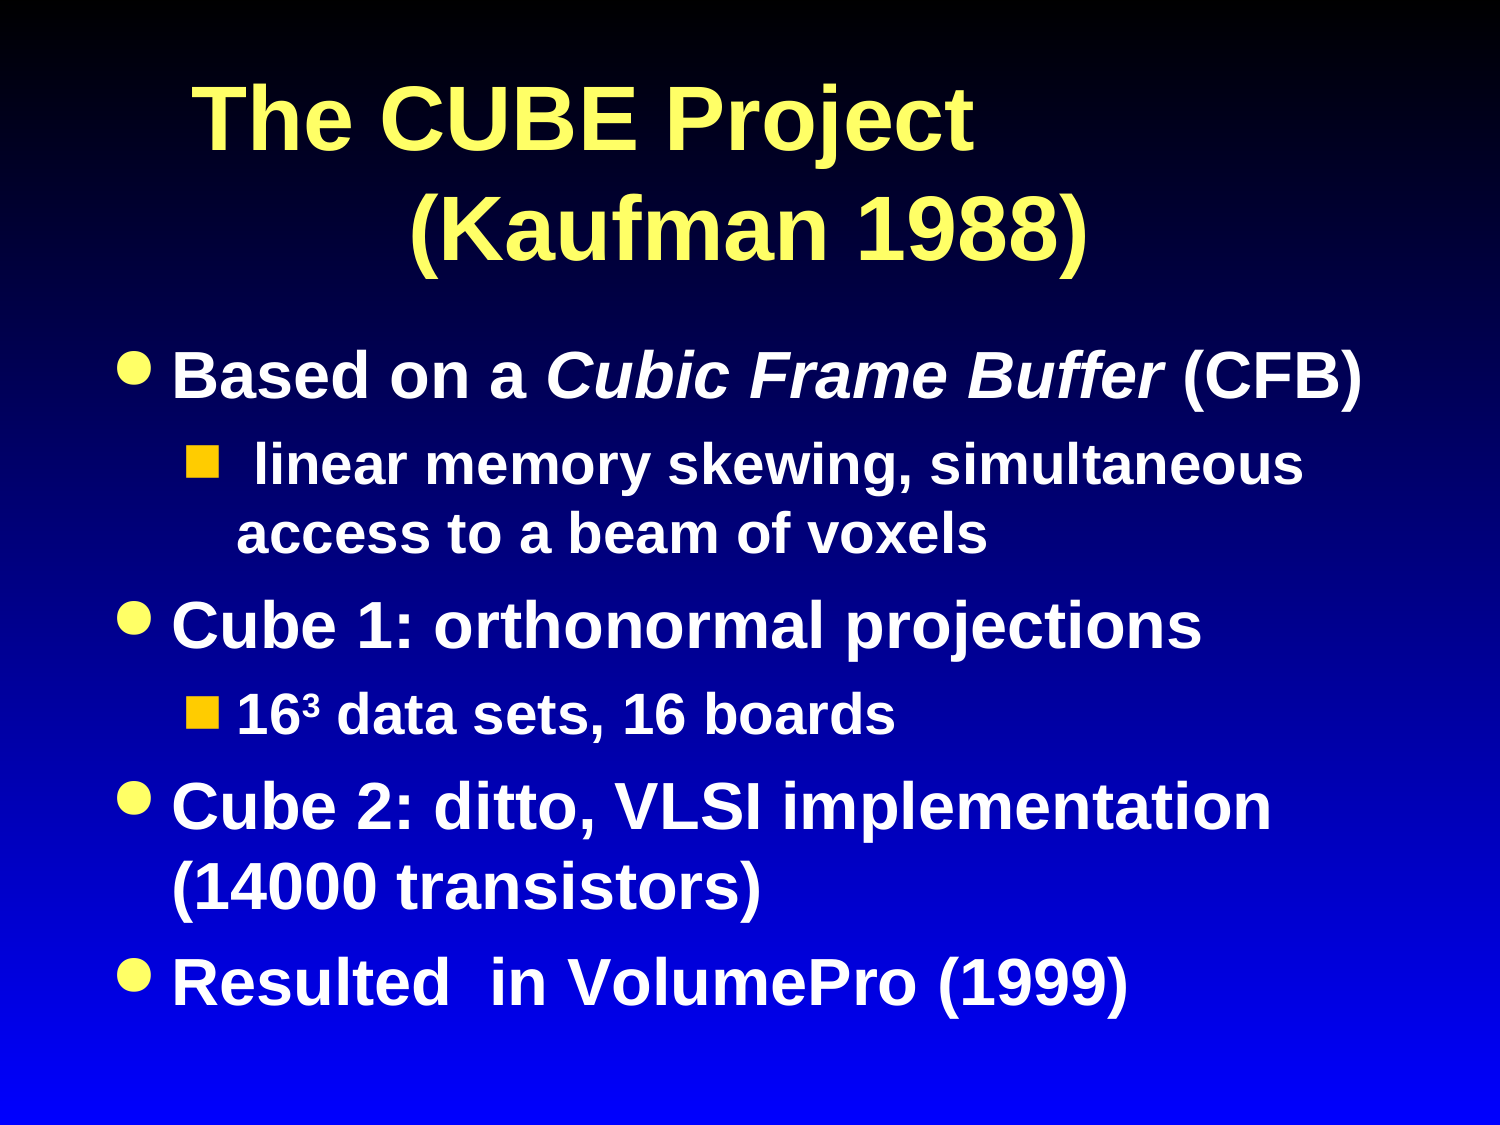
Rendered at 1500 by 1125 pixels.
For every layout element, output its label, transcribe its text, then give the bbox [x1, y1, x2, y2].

title The CUBE Project (Kaufman 1988) [112, 59, 1413, 288]
list Based on a Cubic Frame Buffer (CFB) linear memory skewing, simultaneous access to a beam of voxels Cube 1: orthonormal projections 163 data sets, 16 boards Cube 2: ditto, VLSI implementation (14000 transistors) Resulted in VolumePro (1999) [99, 324, 1388, 1024]
